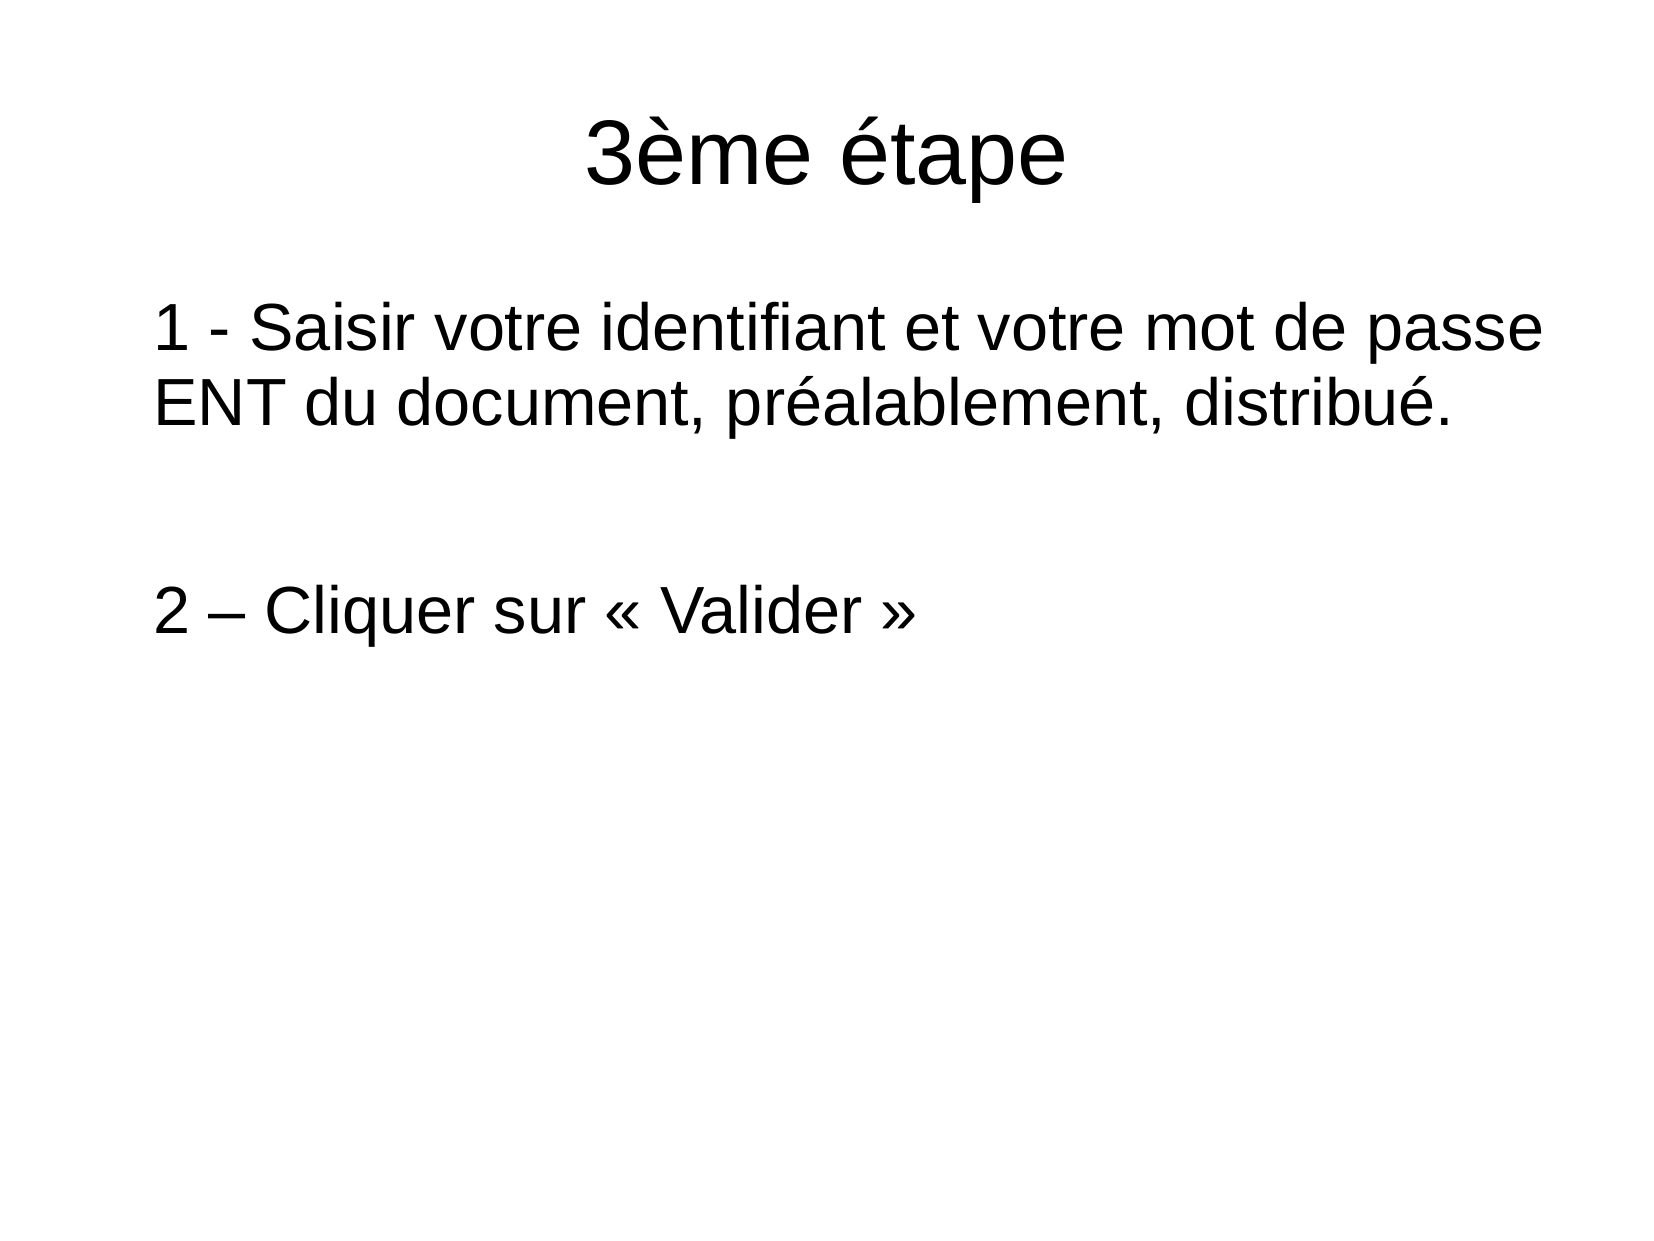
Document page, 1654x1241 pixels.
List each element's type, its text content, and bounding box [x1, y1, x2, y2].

title 3ème étape [82, 49, 1571, 257]
list 1 - Saisir votre identifiant et votre mot de passe ENT du document, préalablement, distribué. 2 – Cliquer sur « Valider » [82, 290, 1571, 1010]
